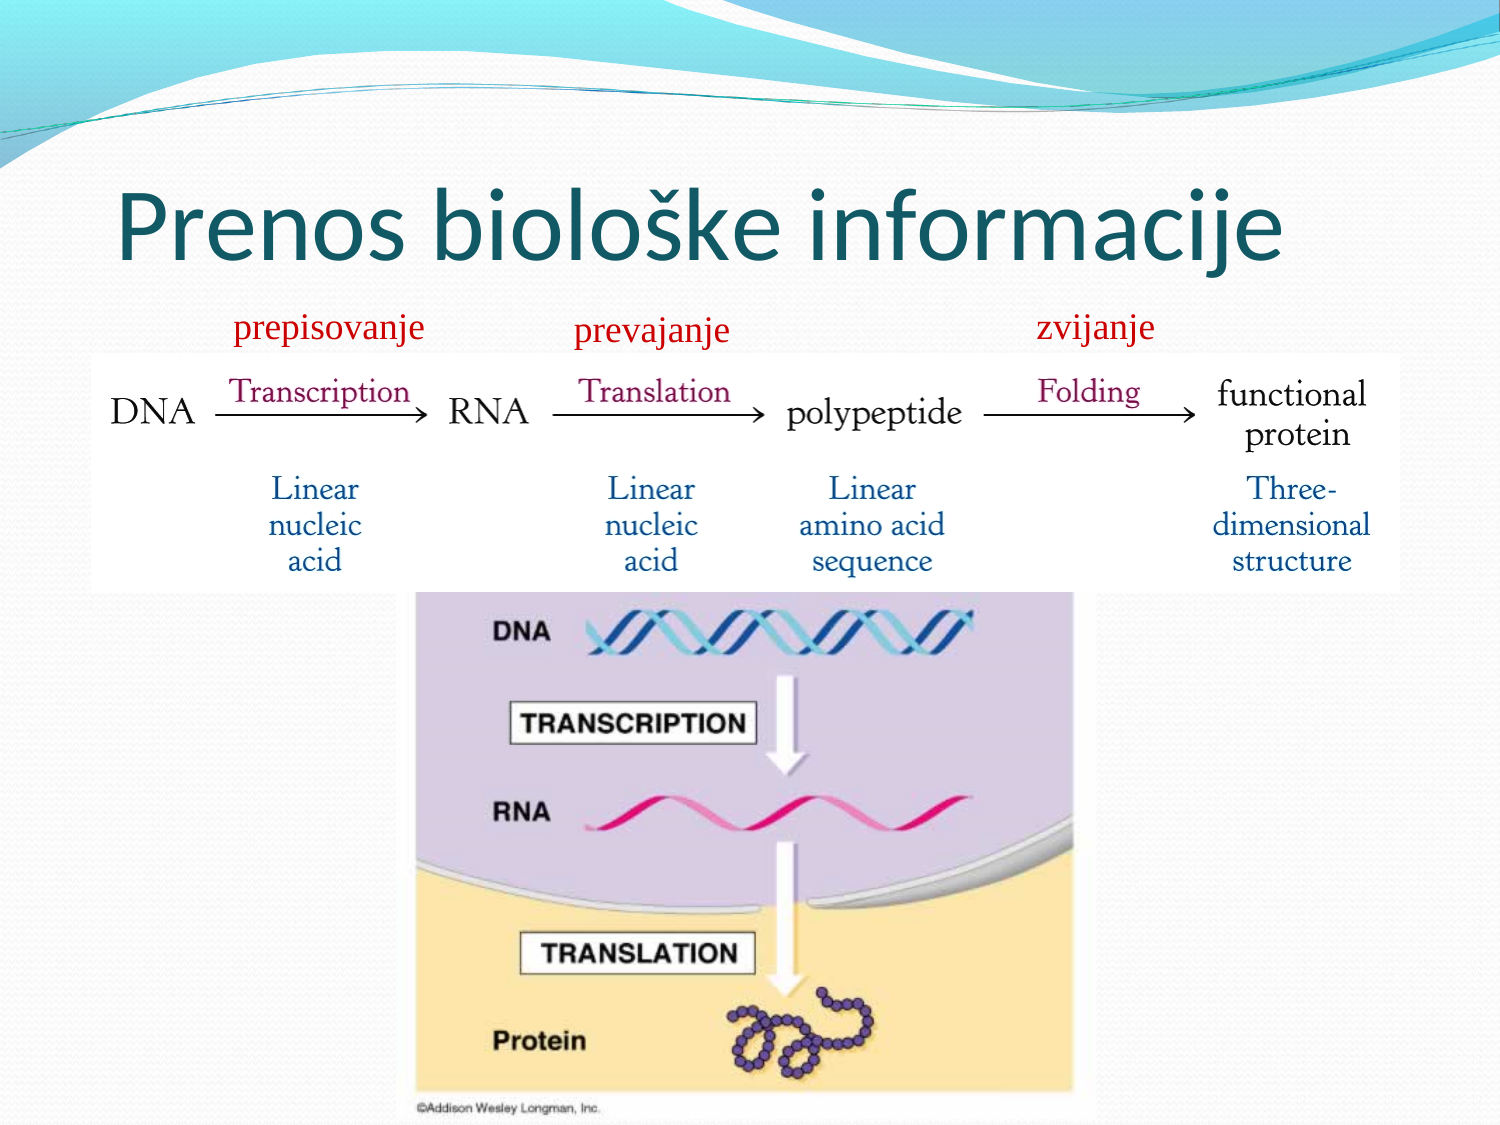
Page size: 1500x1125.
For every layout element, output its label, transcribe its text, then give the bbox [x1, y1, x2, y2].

text_box prepisovanje [218, 293, 441, 355]
text_box Prenos biološke informacije [100, 148, 1302, 290]
text_box zvijanje [1021, 293, 1171, 355]
text_box prevajanje [559, 297, 746, 358]
picture [0, 0, 1500, 1125]
